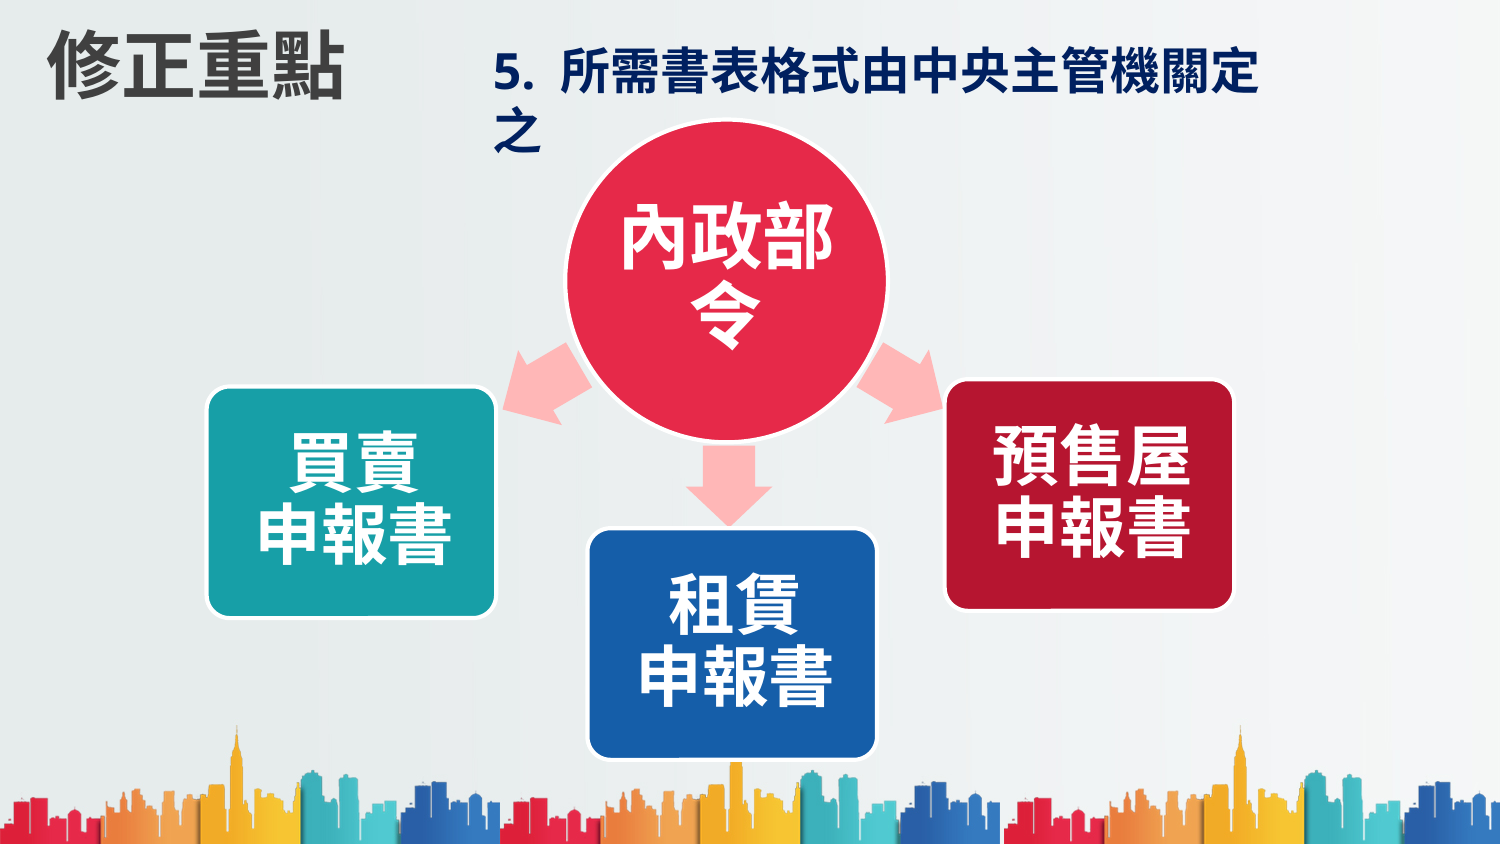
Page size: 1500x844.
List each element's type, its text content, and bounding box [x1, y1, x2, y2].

text_box 買賣 申報書 [206, 386, 497, 619]
picture [0, 0, 1500, 844]
text_box [502, 342, 593, 426]
text_box 預售屋 申報書 [944, 379, 1235, 611]
text_box 內政部 令 [565, 119, 888, 443]
title 修正重點 [5, 23, 409, 103]
text_box 5. 所需書表格式由中央主管機關定之 [478, 32, 1317, 167]
text_box 租賃 申報書 [587, 528, 878, 760]
text_box [685, 445, 773, 528]
text_box [856, 342, 944, 424]
